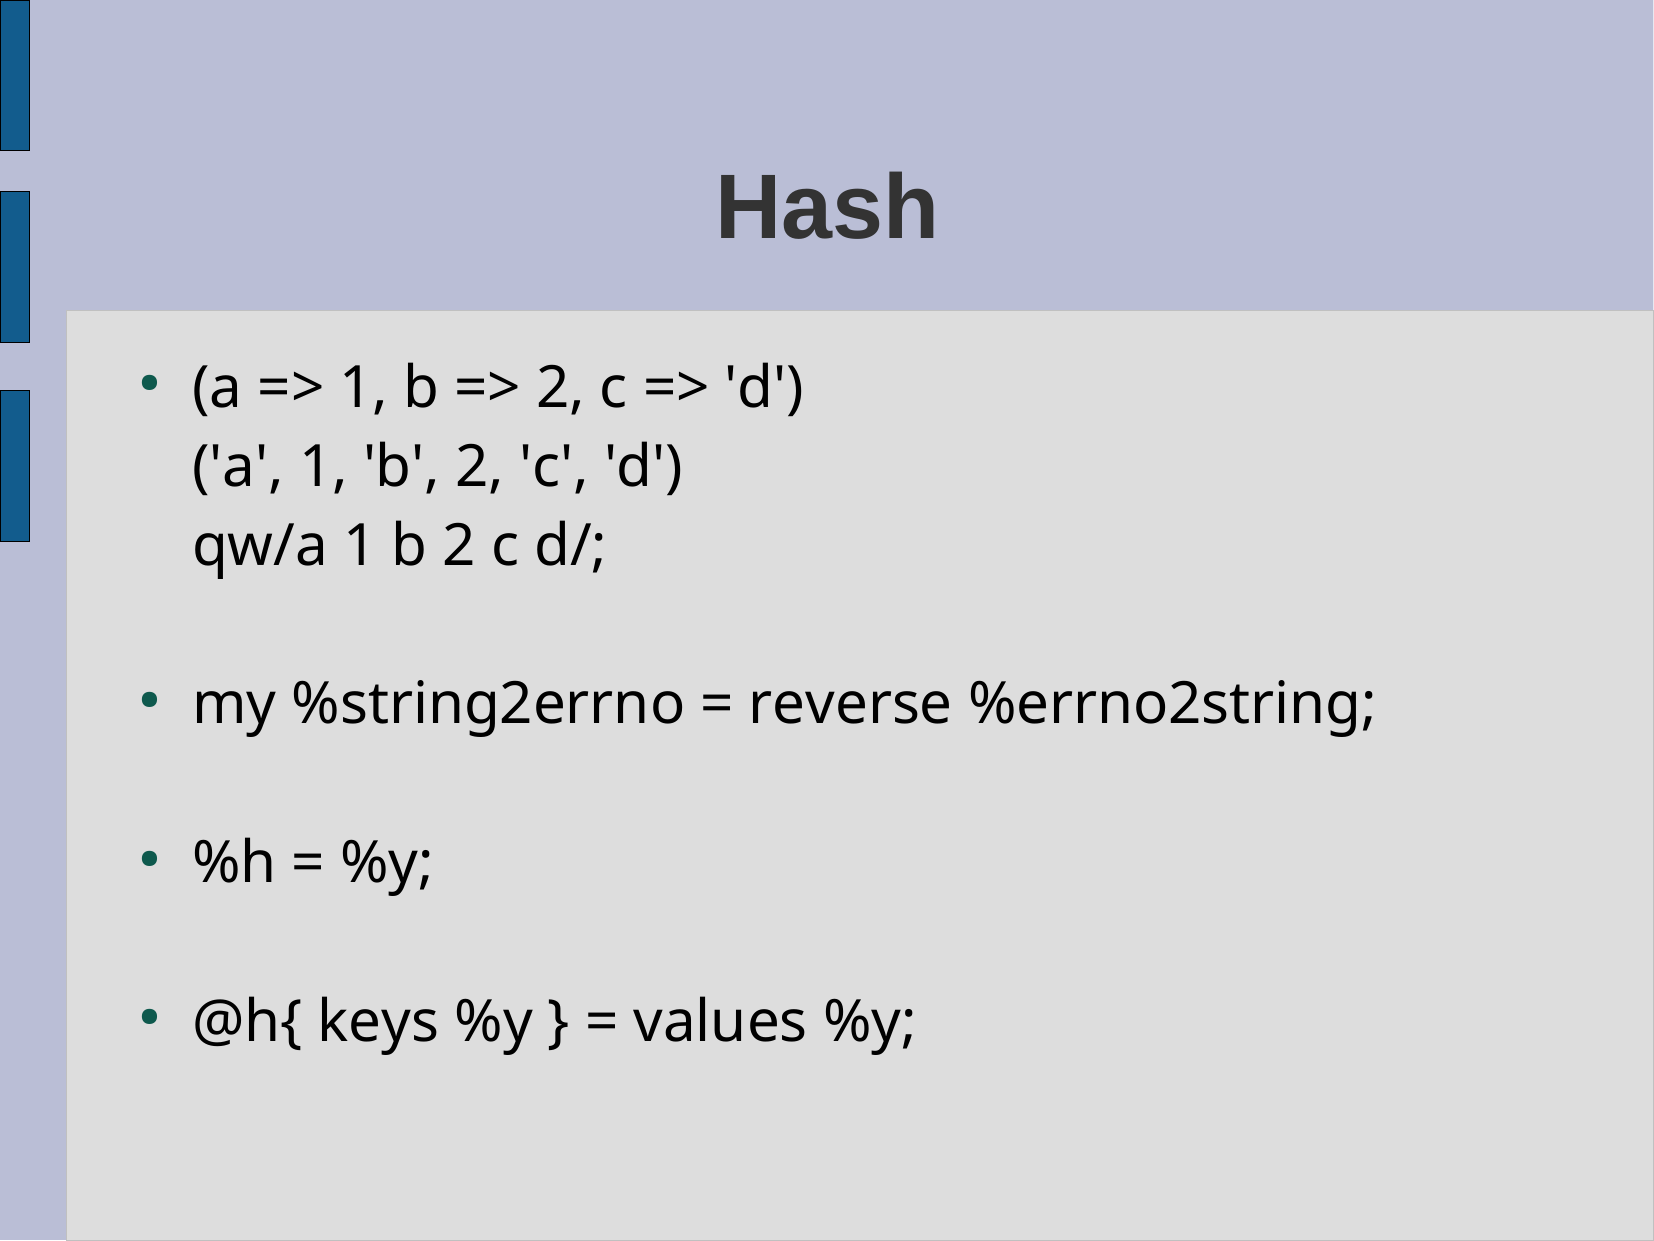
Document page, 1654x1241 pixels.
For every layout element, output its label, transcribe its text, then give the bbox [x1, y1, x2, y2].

title Hash [121, 102, 1534, 311]
list (a => 1, b => 2, c => 'd') ('a', 1, 'b', 2, 'c', 'd') qw/a 1 b 2 c d/; my %string2errno = reverse %errno2string; %h = %y; @h{ keys %y } = values %y; [121, 344, 1534, 1187]
